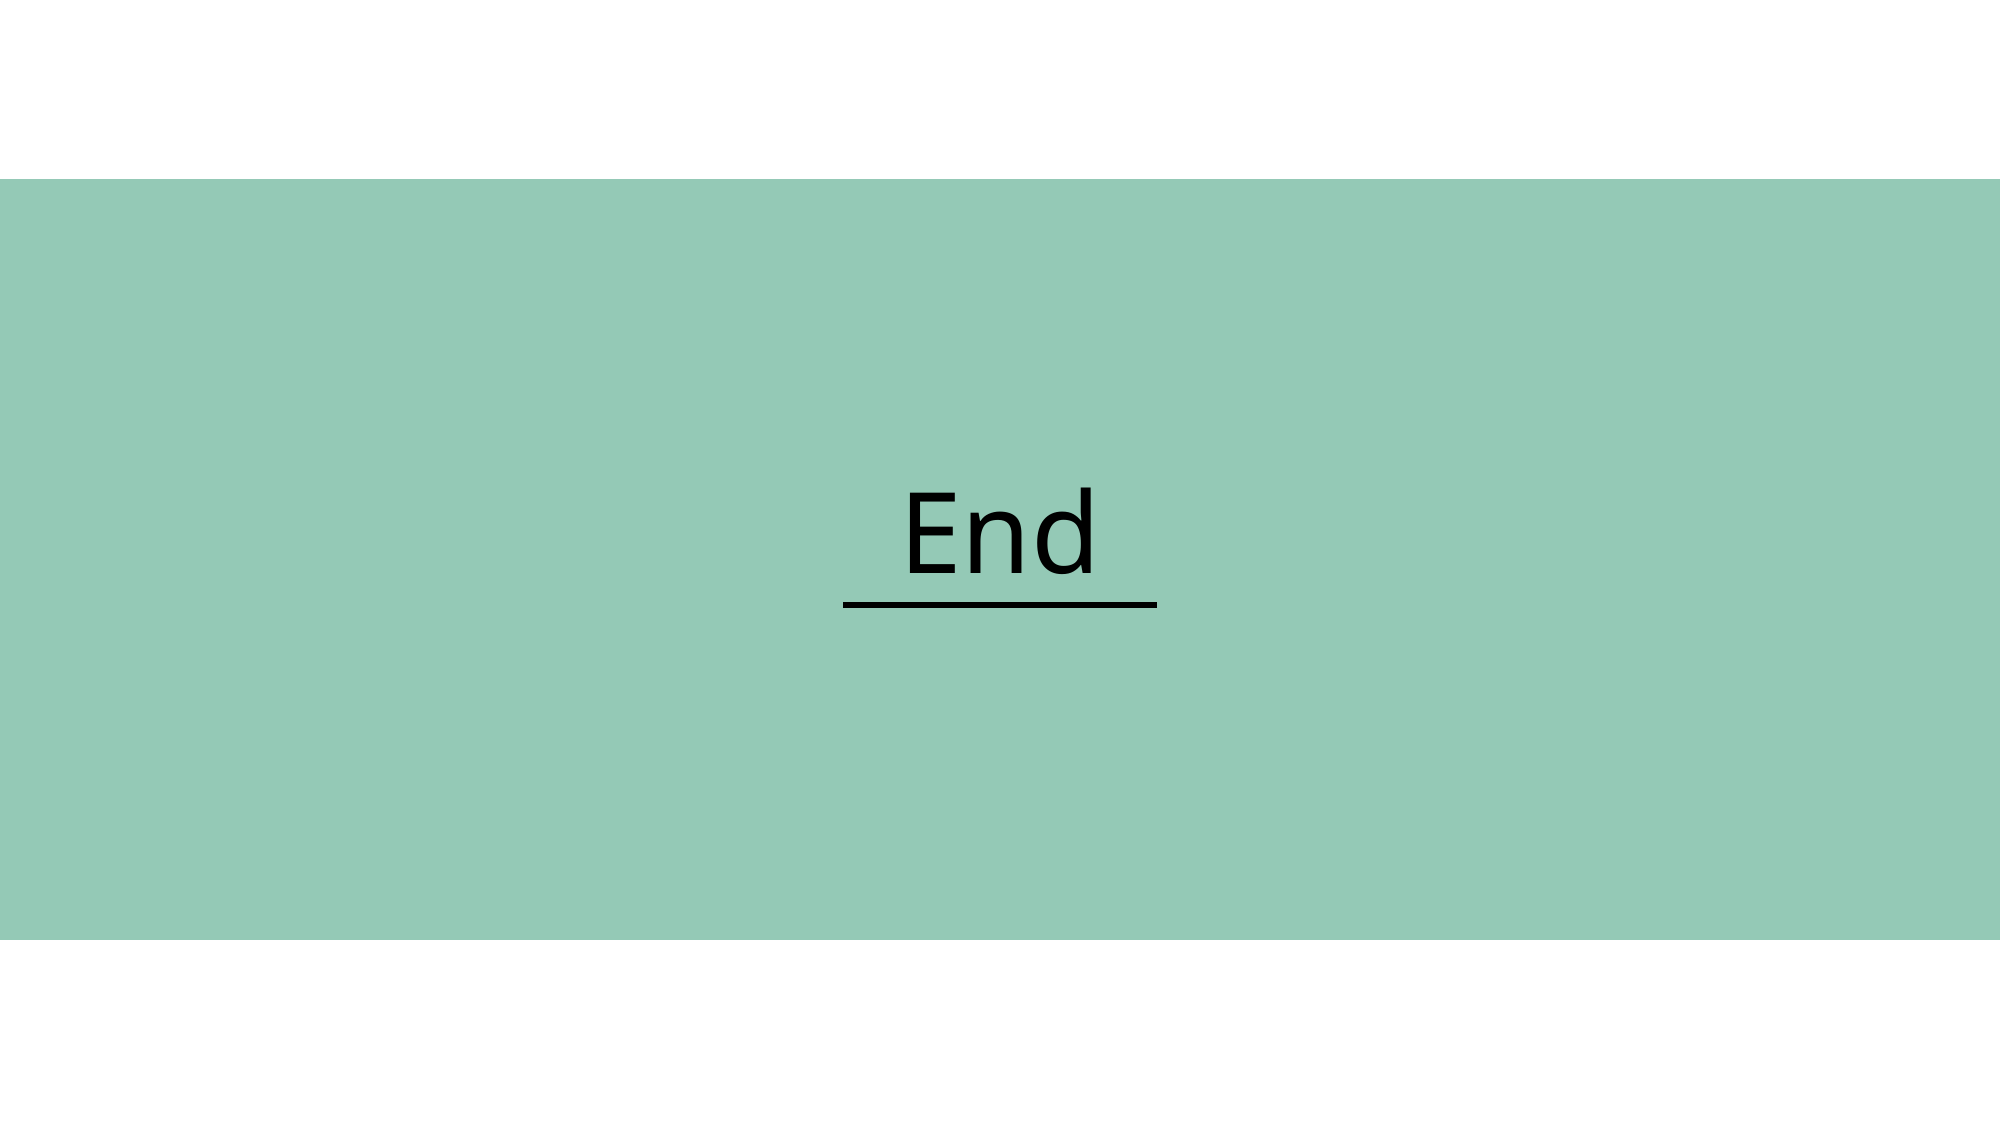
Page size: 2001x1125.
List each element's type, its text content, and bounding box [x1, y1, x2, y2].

text_box [0, 179, 2000, 940]
text_box End [854, 453, 1146, 602]
